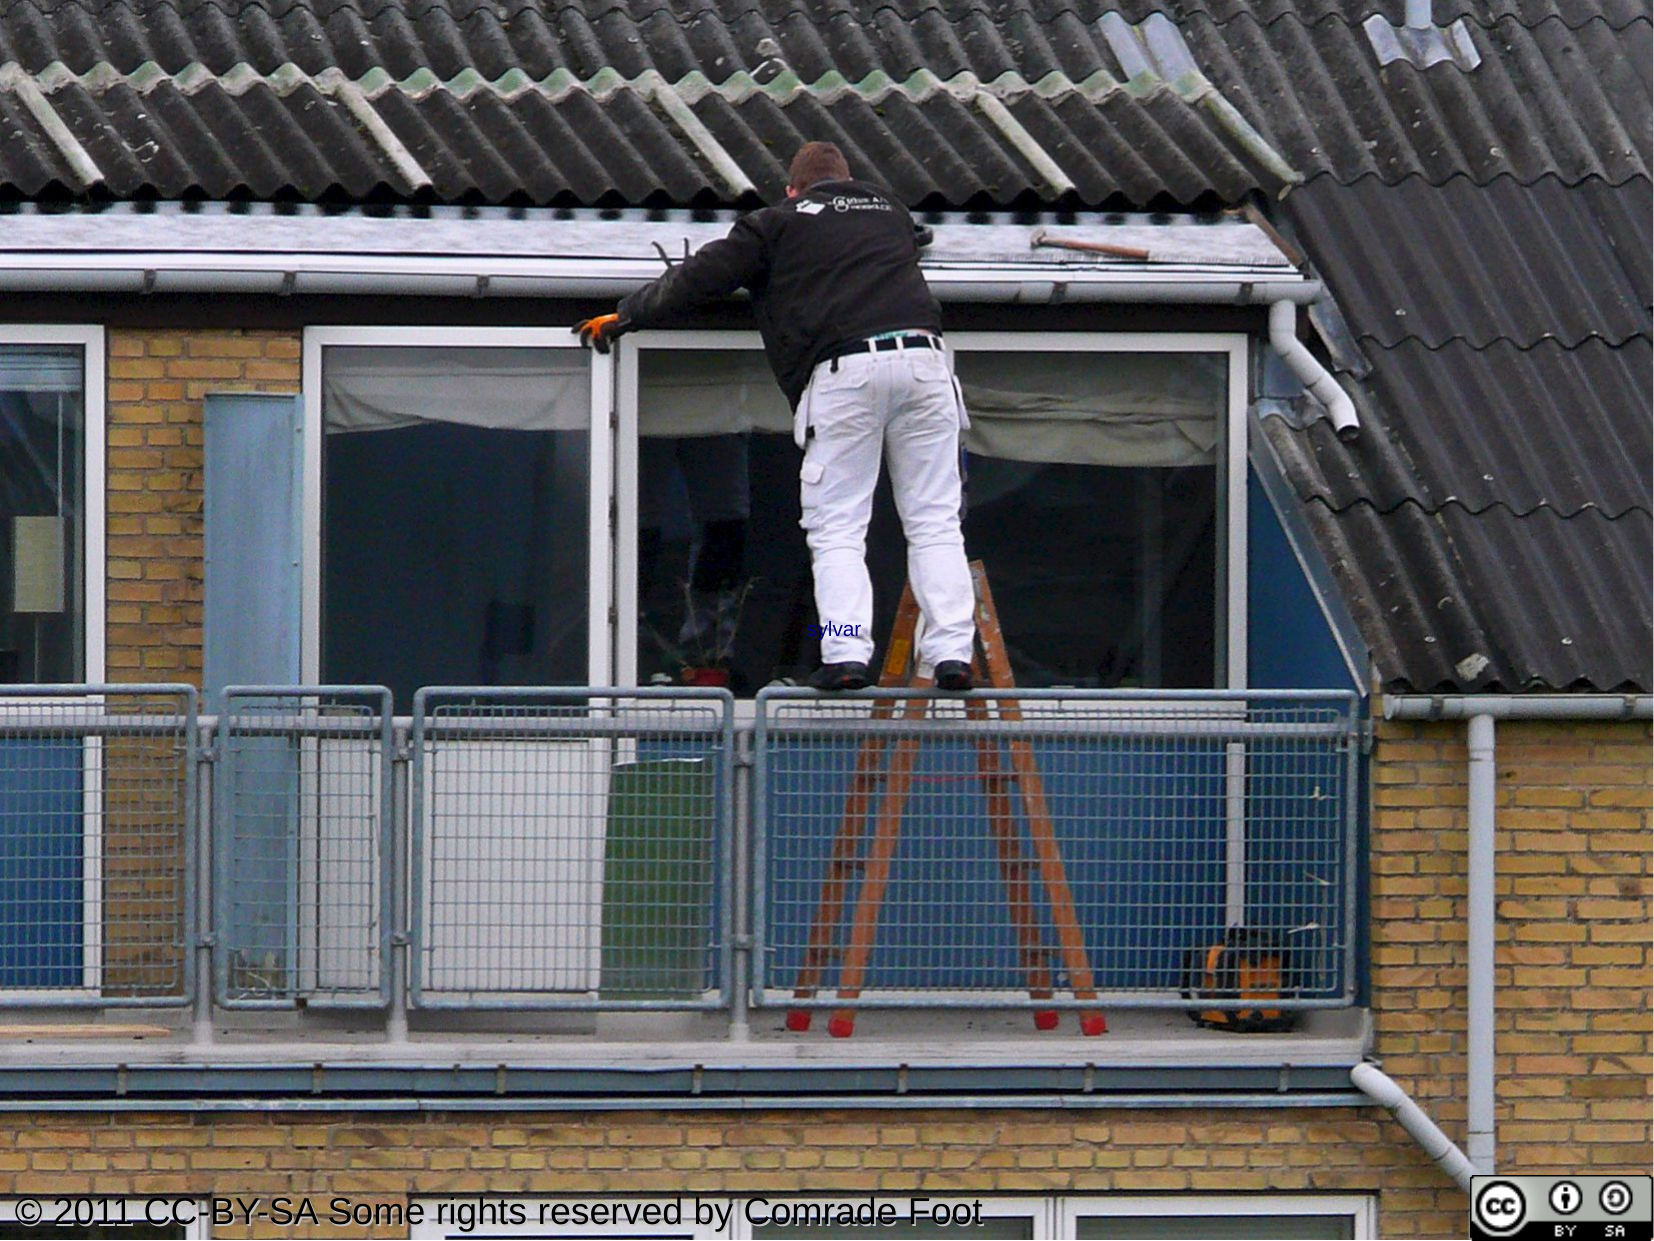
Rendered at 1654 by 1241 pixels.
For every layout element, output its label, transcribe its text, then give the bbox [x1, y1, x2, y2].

picture [0, 0, 1654, 1241]
text_box sylvar [792, 609, 882, 649]
text_box © 2011 CC-BY-SA Some rights reserved by Comrade Foot [0, 1183, 1107, 1241]
